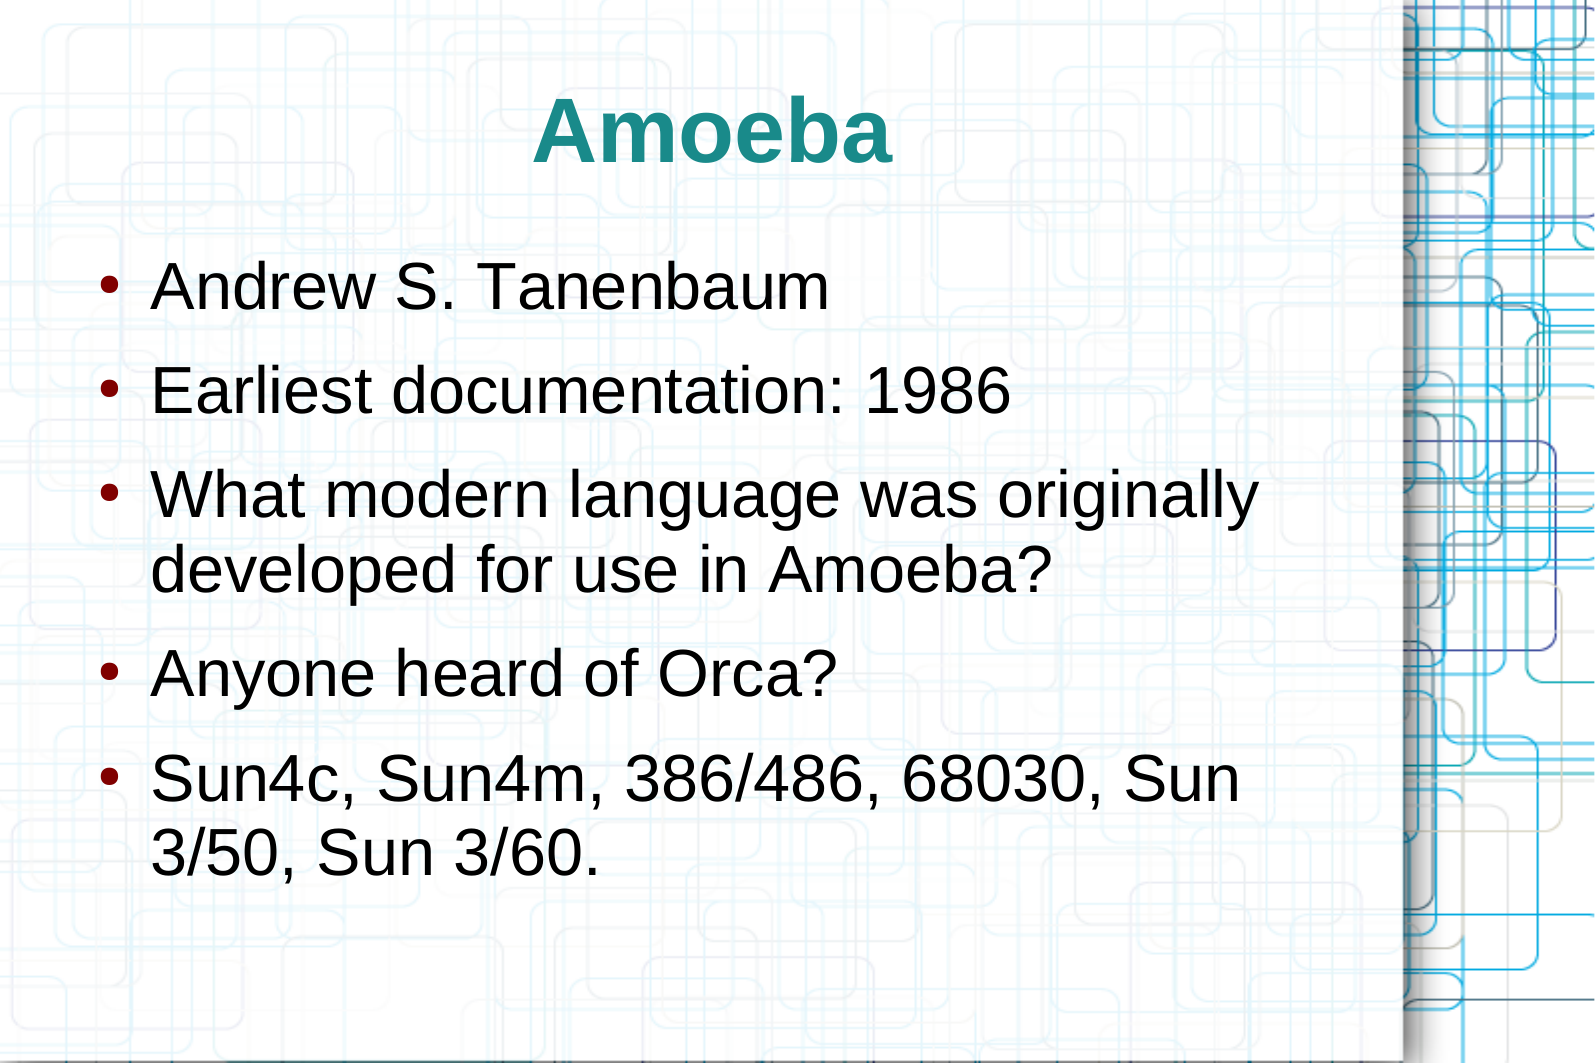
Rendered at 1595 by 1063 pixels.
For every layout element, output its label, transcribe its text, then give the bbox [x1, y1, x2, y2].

picture [0, 0, 1595, 1063]
list Andrew S. Tanenbaum Earliest documentation: 1986 What modern language was originally developed for use in Amoeba? Anyone heard of Orca? Sun4c, Sun4m, 386/486, 68030, Sun 3/50, Sun 3/60. [79, 248, 1367, 1063]
title Amoeba [56, 49, 1367, 213]
